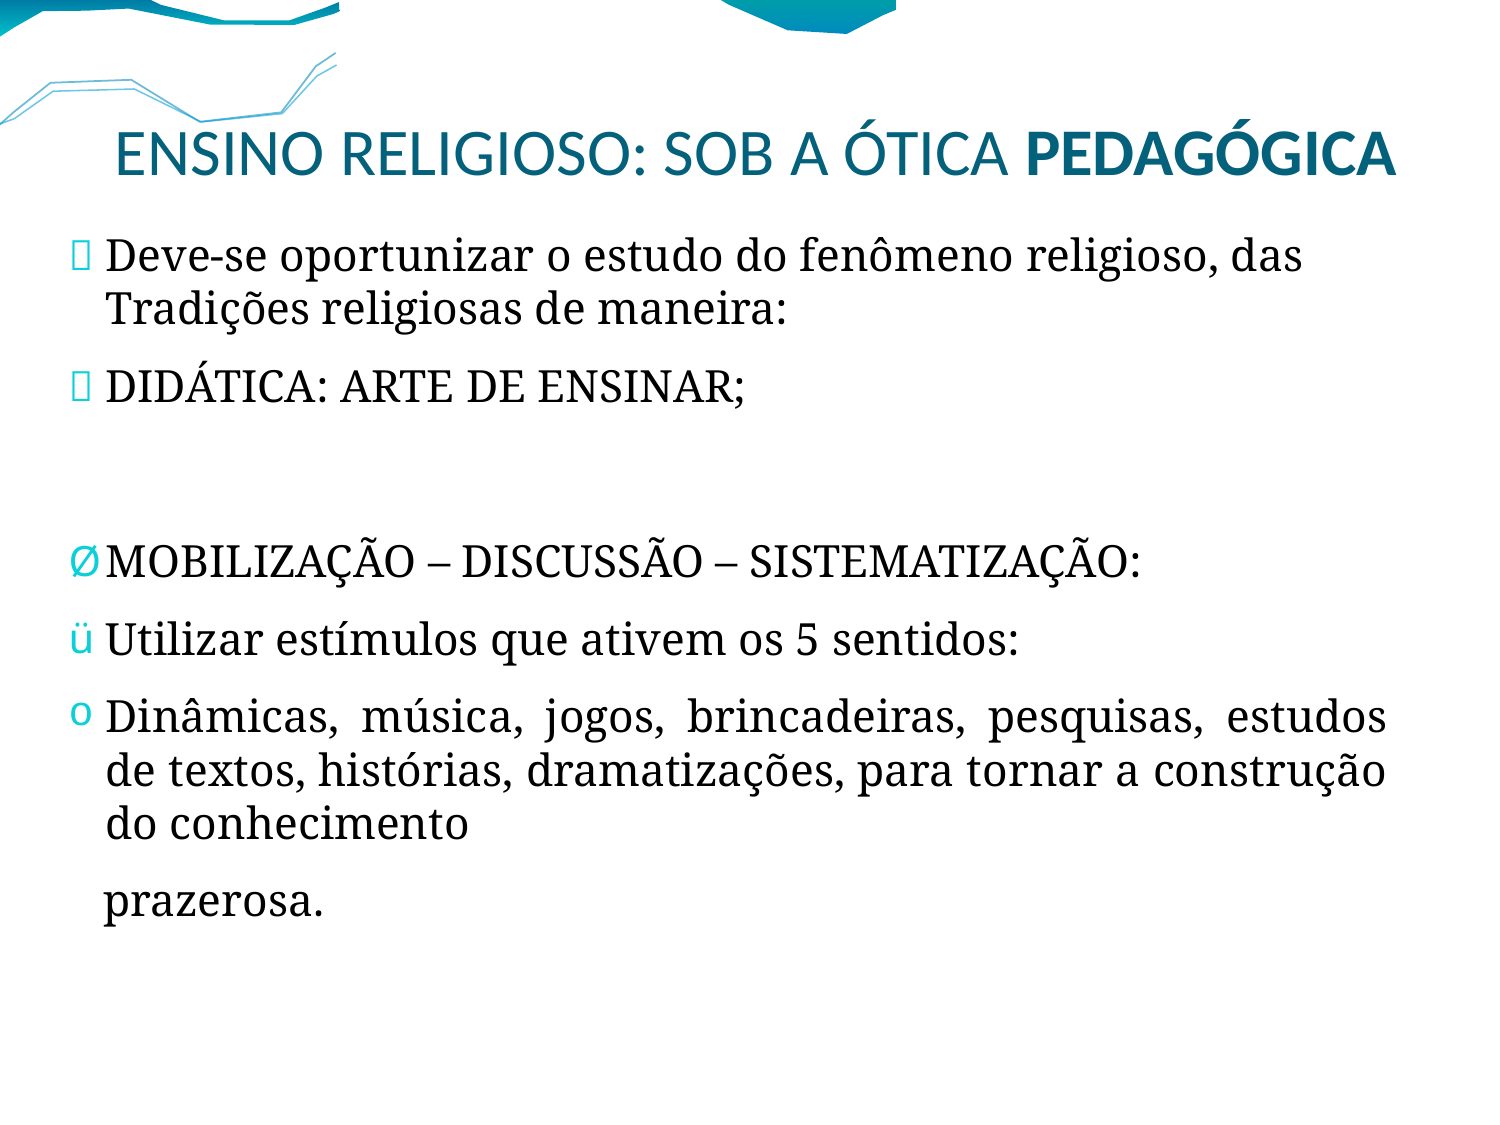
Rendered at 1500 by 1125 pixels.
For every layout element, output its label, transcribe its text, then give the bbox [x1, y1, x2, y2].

list Deve-se oportunizar o estudo do fenômeno religioso, das Tradições religiosas de maneira: DIDÁTICA: ARTE DE ENSINAR; MOBILIZAÇÃO – DISCUSSÃO – SISTEMATIZAÇÃO: Utilizar estímulos que ativem os 5 sentidos: Dinâmicas, música, jogos, brincadeiras, pesquisas, estudos de textos, histórias, dramatizações, para tornar a construção do conhecimento prazerosa. [53, 219, 1404, 940]
title ENSINO RELIGIOSO: SOB A ÓTICA PEDAGÓGICA [100, 101, 1500, 197]
